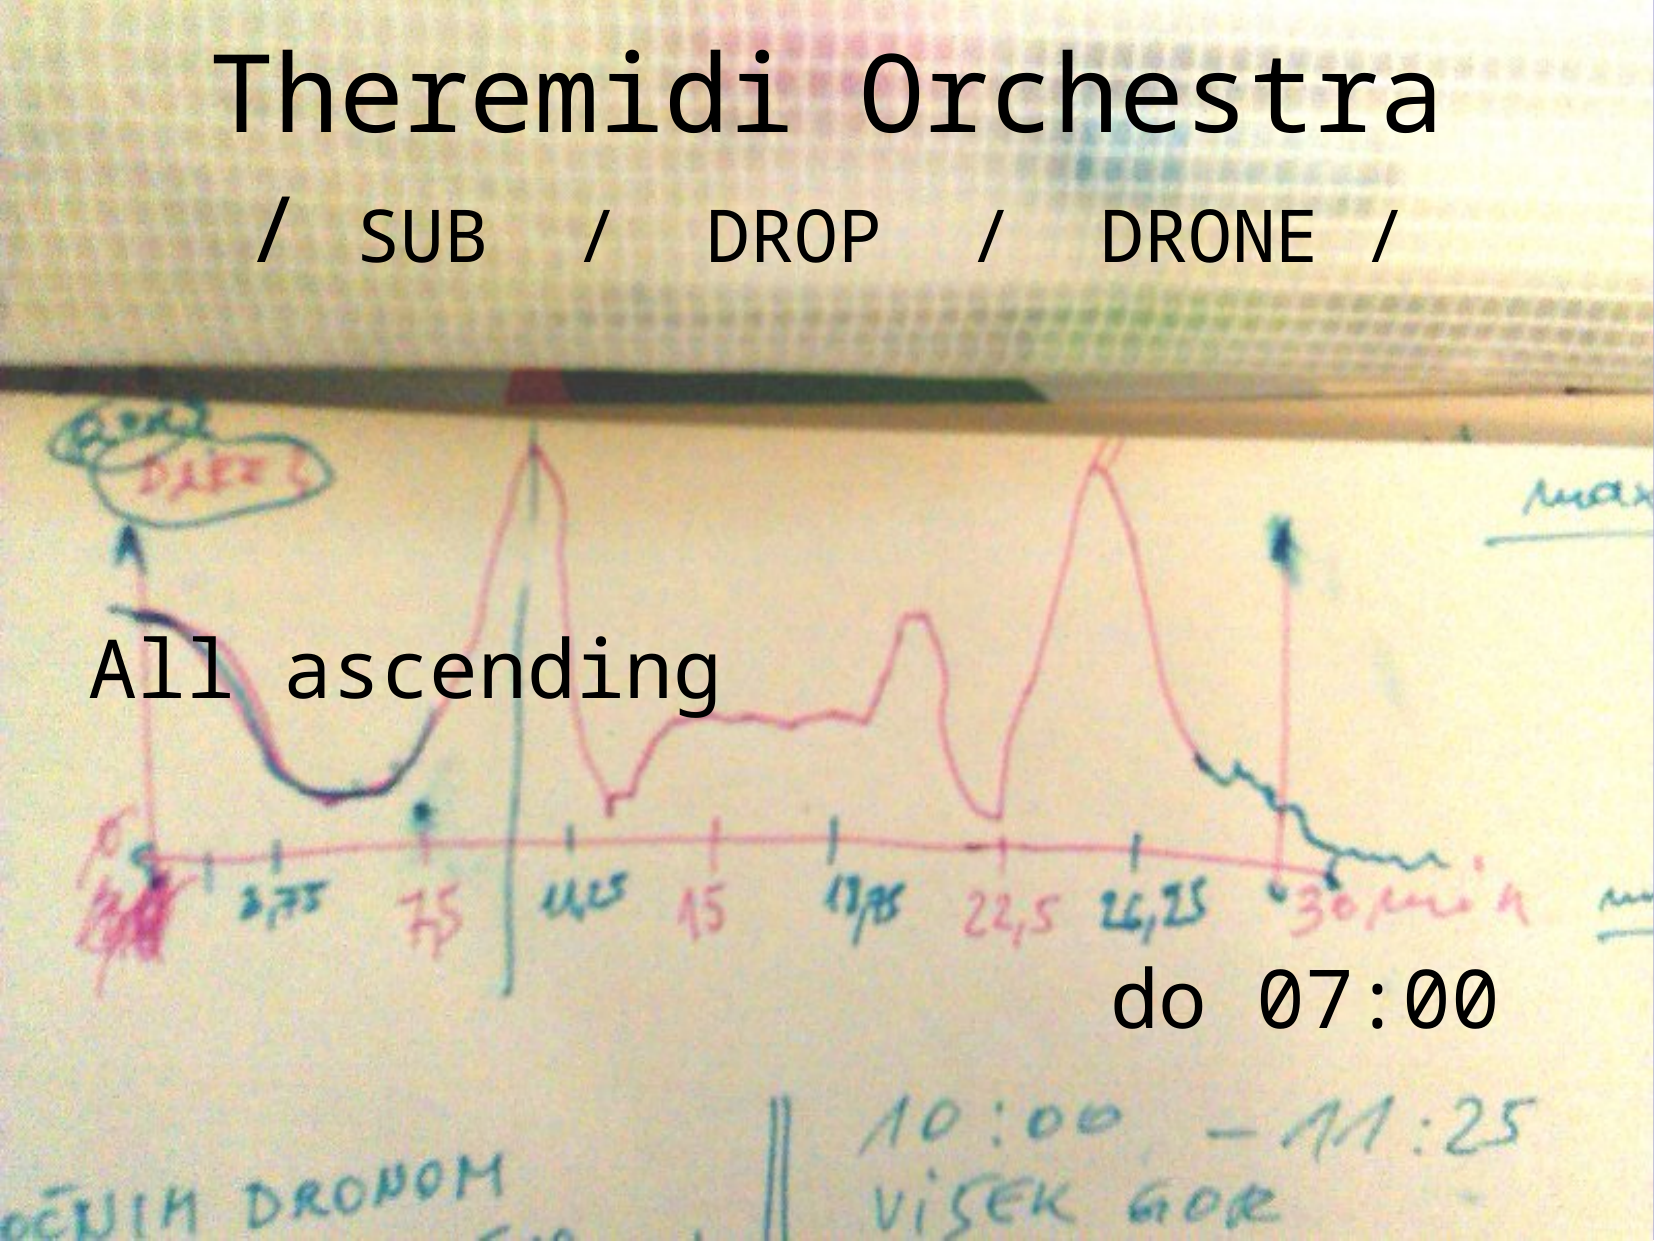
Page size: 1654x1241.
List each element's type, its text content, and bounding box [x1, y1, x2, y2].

text_box All ascending [88, 272, 1566, 1063]
text_box do 07:00 [1110, 900, 1620, 1096]
picture [0, 0, 1654, 1241]
title Theremidi Orchestra / SUB / DROP / DRONE / [82, 46, 1571, 260]
